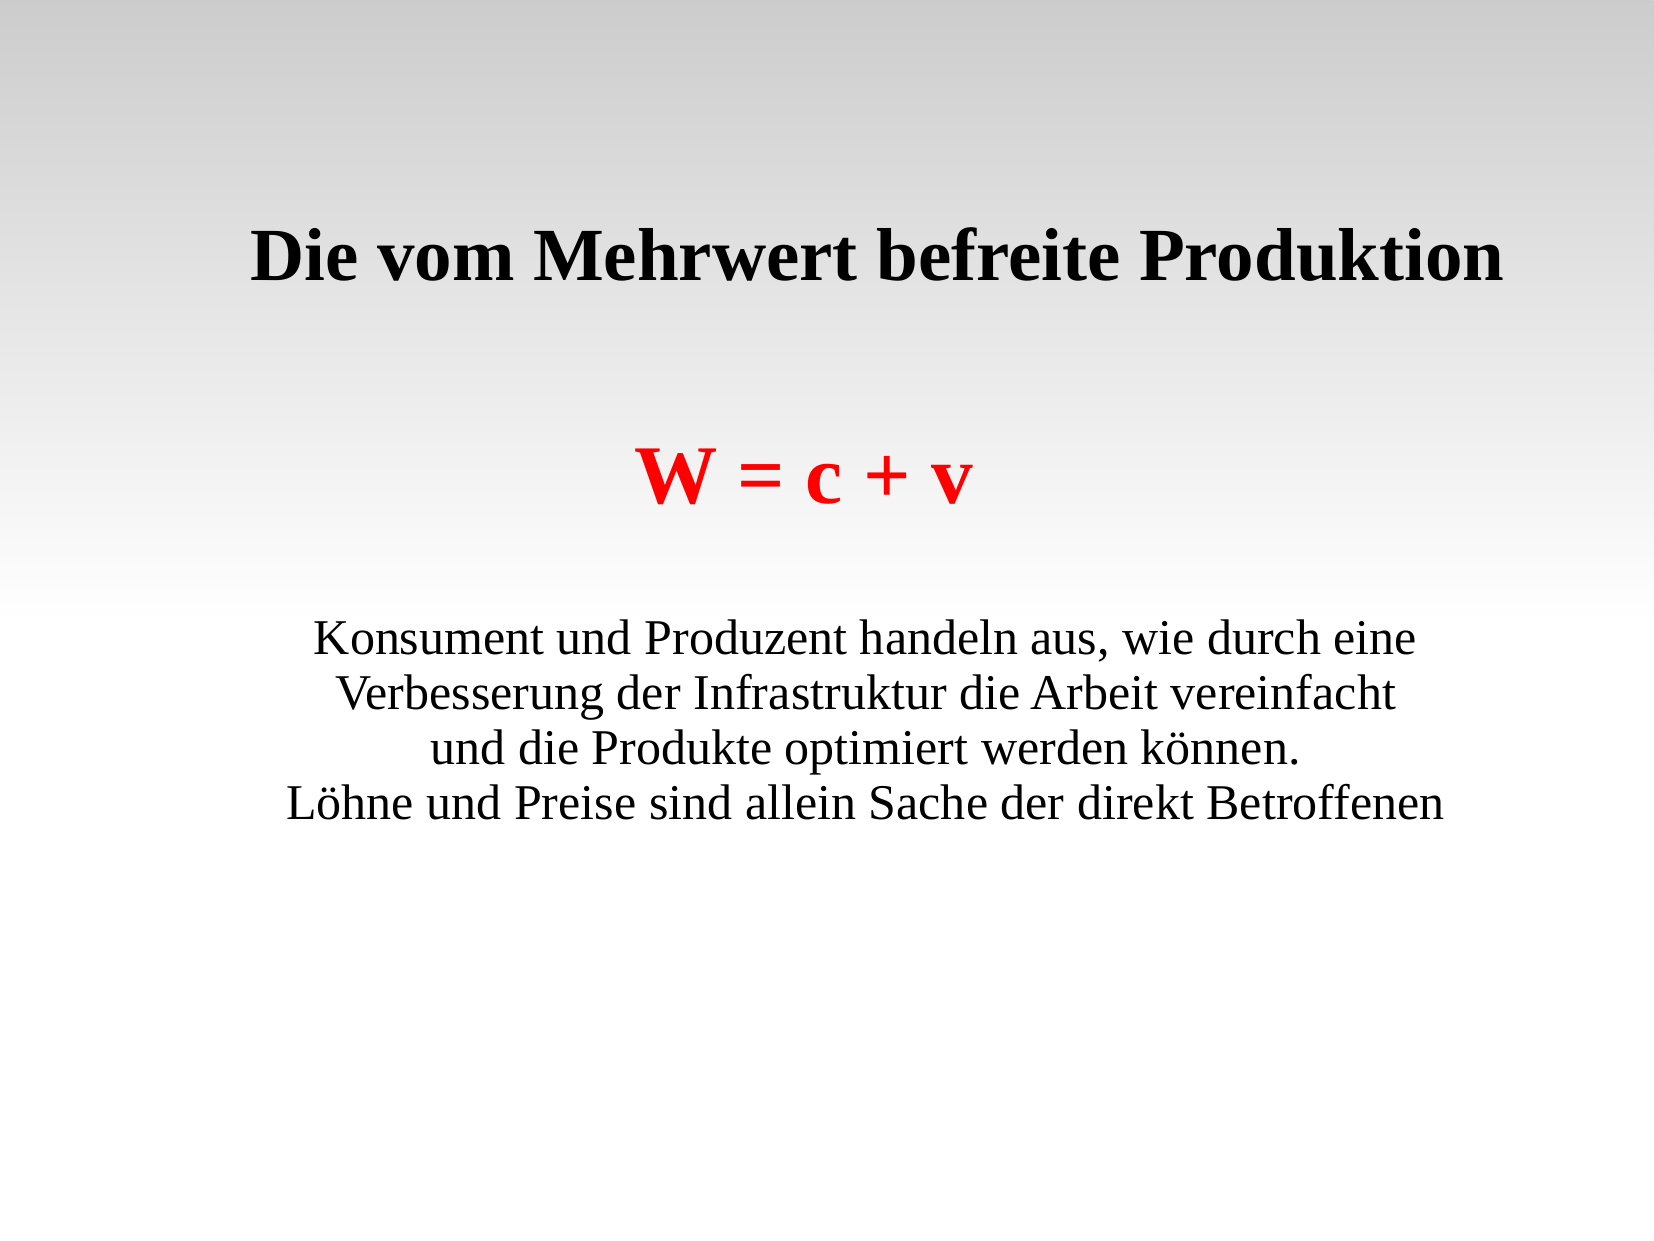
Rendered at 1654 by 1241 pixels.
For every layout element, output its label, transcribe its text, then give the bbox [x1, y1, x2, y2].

text_box Die vom Mehrwert befreite Produktion [235, 206, 1625, 305]
text_box Konsument und Produzent handeln aus, wie durch eine Verbesserung der Infrastruktur die Arbeit vereinfacht und die Produkte optimiert werden können. Löhne und Preise sind allein Sache der direkt Betroffenen [271, 602, 1461, 839]
text_box W = c + v [620, 422, 1034, 547]
